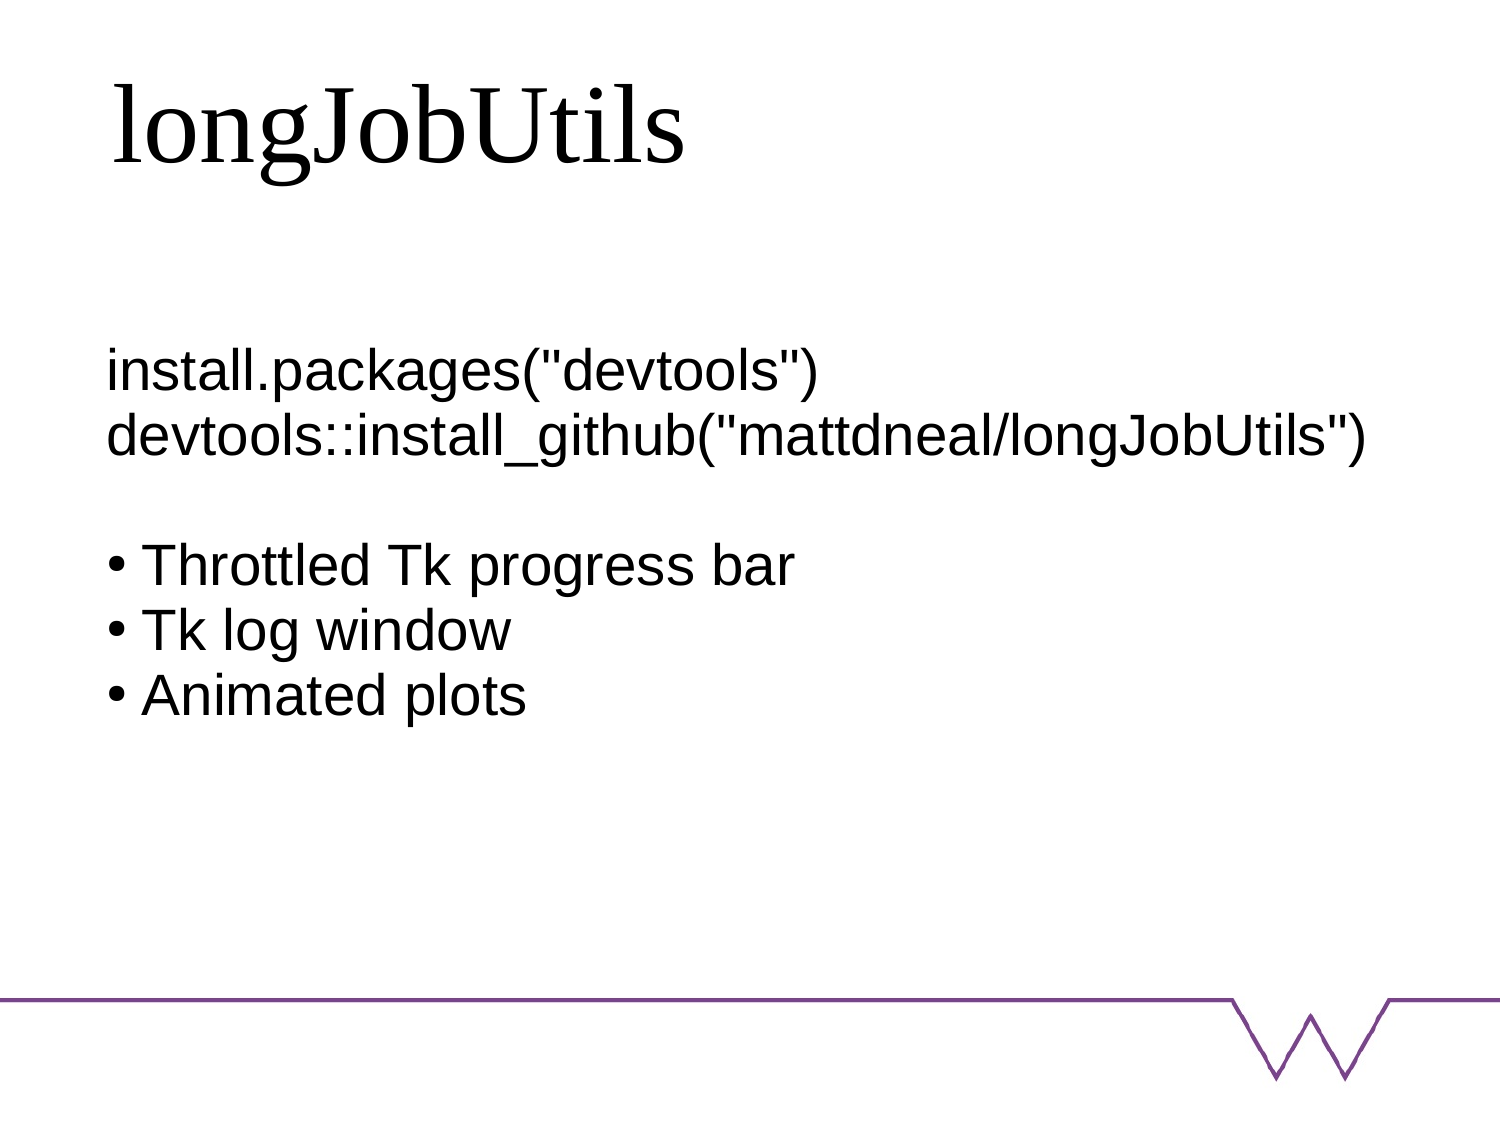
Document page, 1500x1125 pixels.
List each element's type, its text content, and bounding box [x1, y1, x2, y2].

picture [0, 905, 1500, 1125]
text_box install.packages("devtools") devtools::install_github("mattdneal/longJobUtils") Throttled Tk progress bar Tk log window Animated plots [91, 330, 1385, 801]
title longJobUtils [112, 37, 1388, 213]
